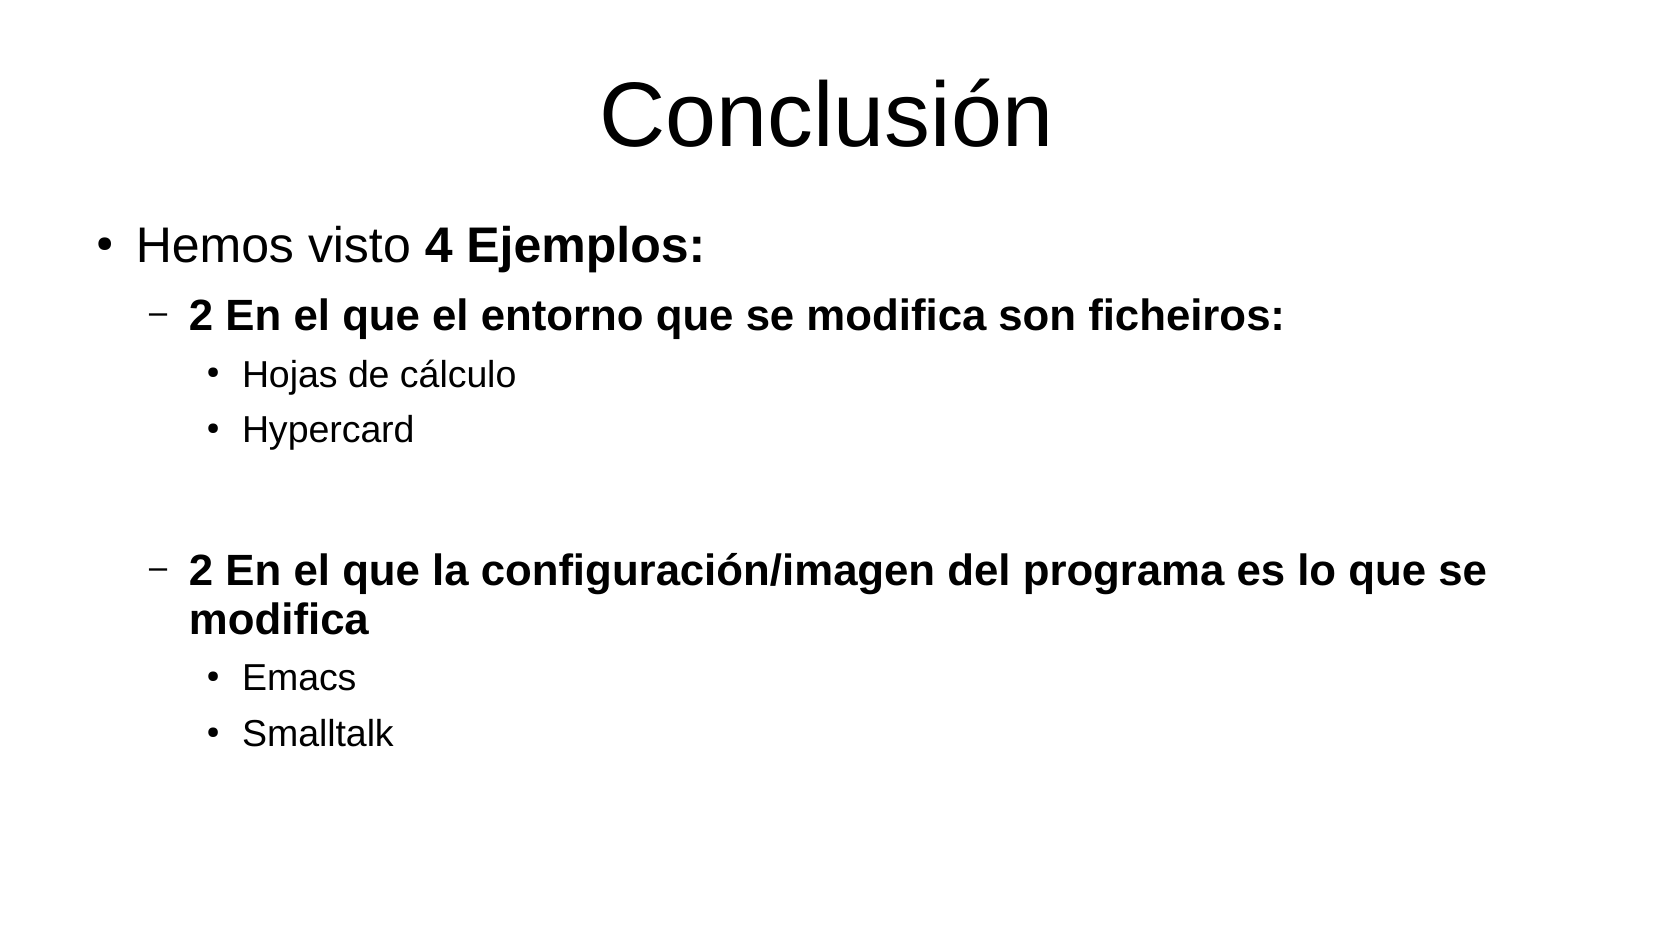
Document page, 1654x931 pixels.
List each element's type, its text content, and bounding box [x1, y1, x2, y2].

list Hemos visto 4 Ejemplos: 2 En el que el entorno que se modifica son ficheiros: Hojas de cálculo Hypercard 2 En el que la configuración/imagen del programa es lo que se modifica Emacs Smalltalk [82, 217, 1571, 758]
title Conclusión [82, 37, 1571, 193]
